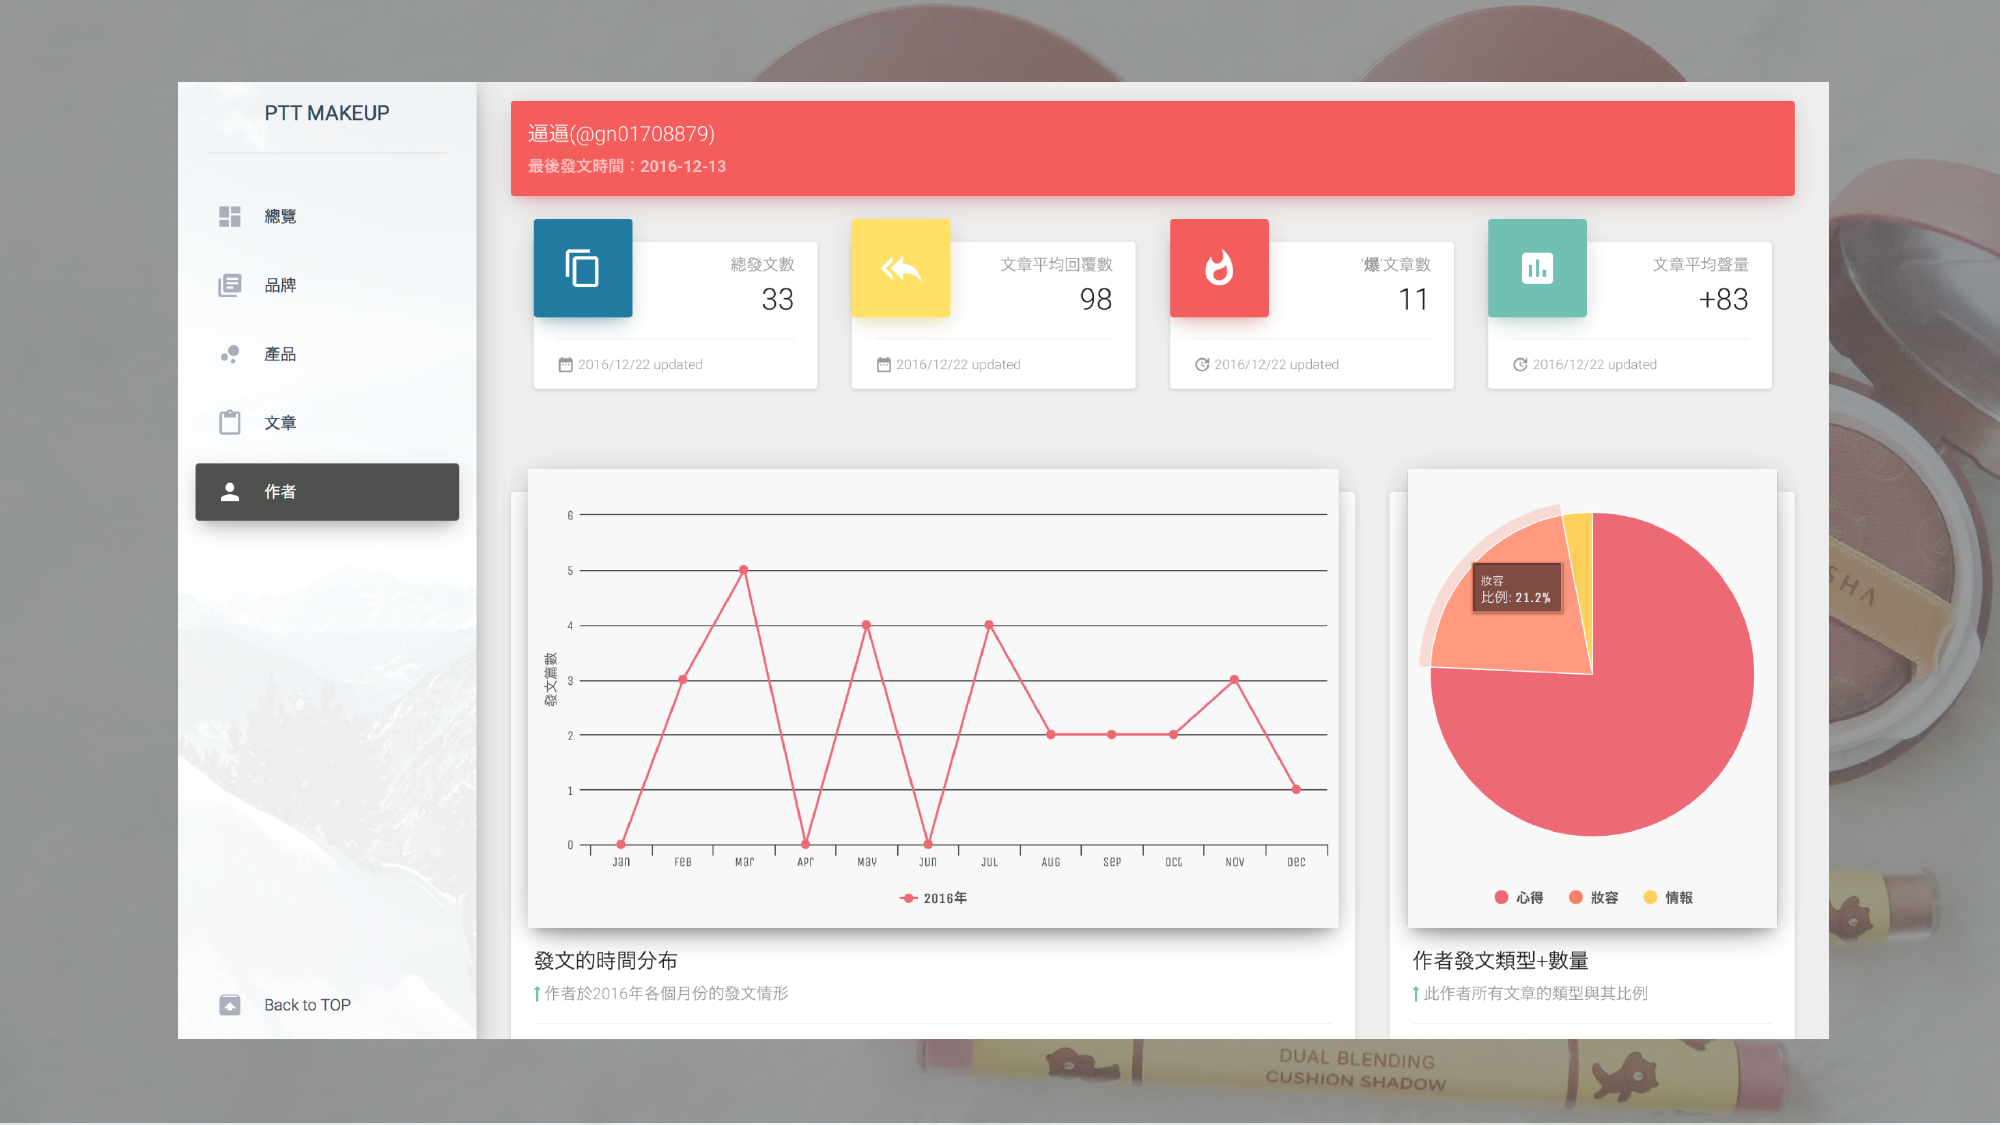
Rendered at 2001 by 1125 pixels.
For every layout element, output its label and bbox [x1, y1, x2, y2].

text_box [0, 0, 2000, 1123]
picture [178, 82, 1829, 1039]
